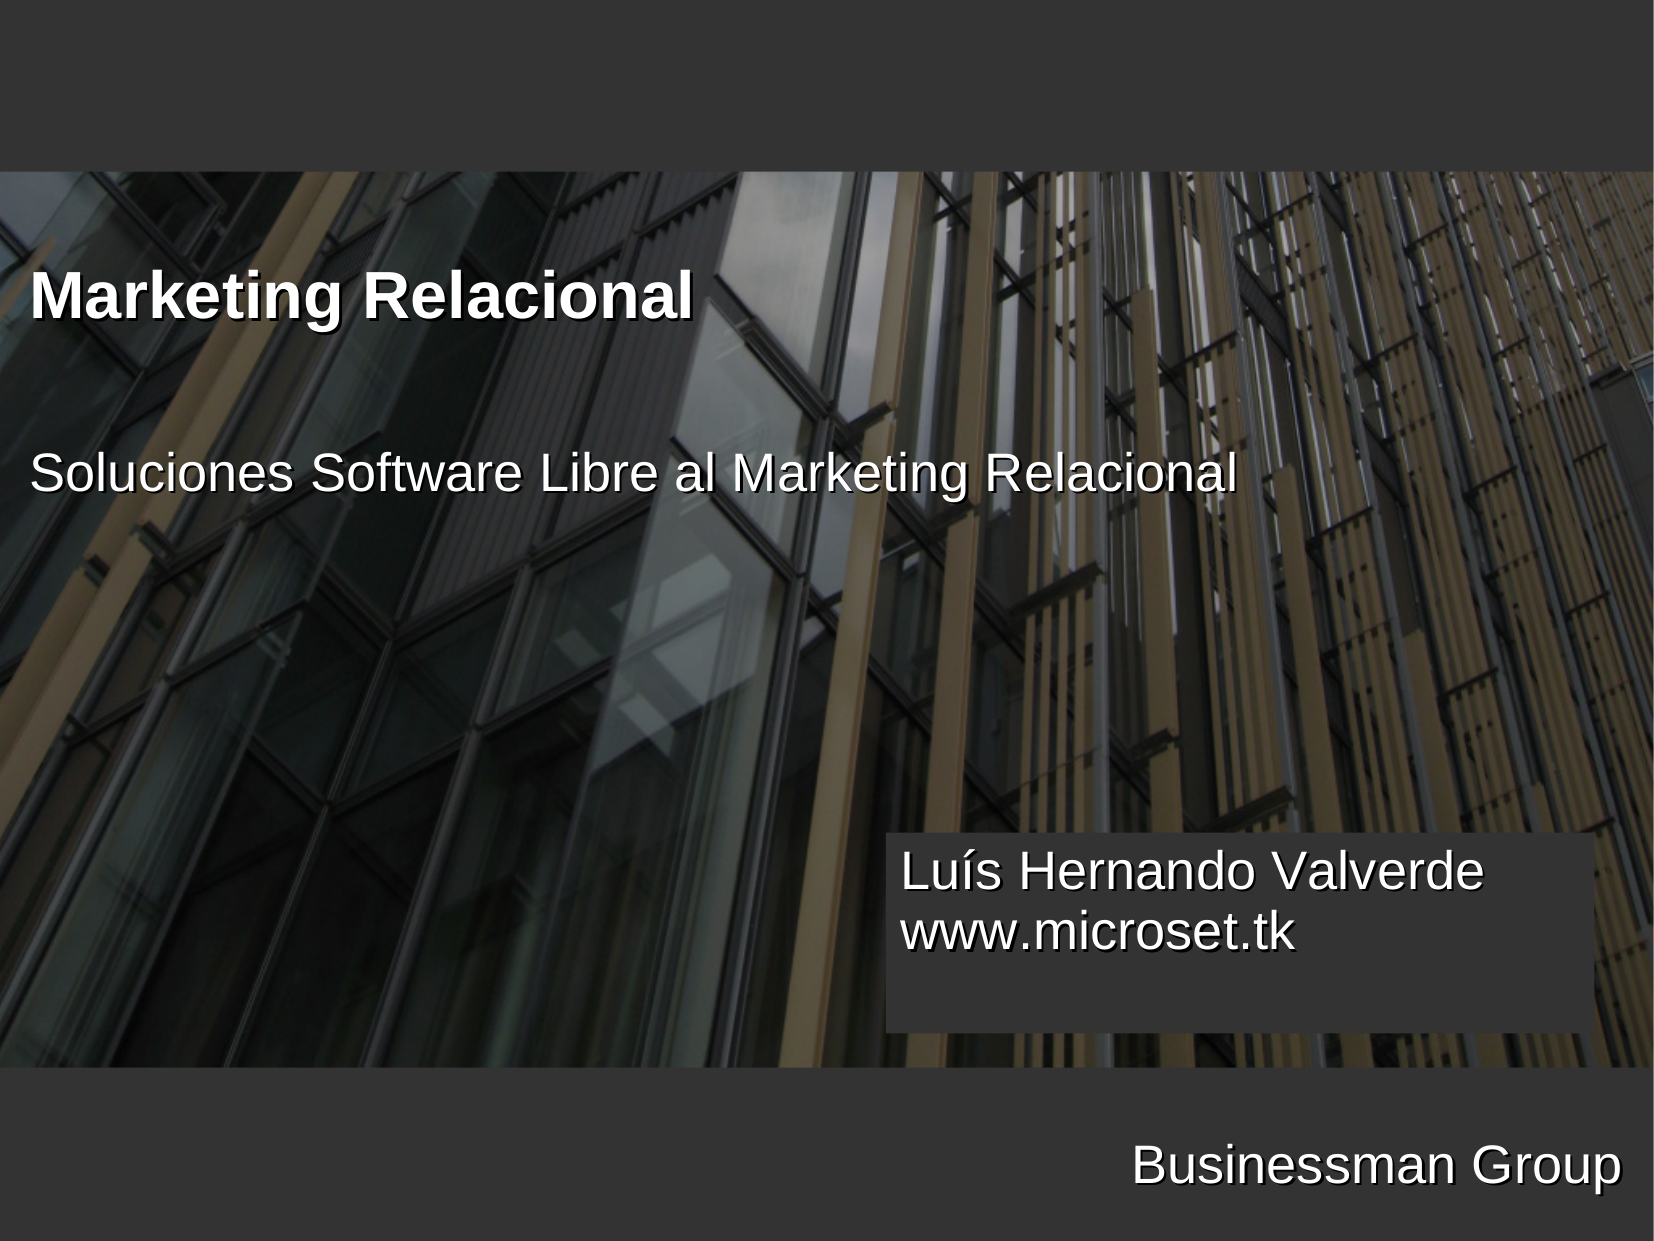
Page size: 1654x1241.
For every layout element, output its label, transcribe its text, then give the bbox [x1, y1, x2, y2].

title Marketing Relacional [29, 214, 1506, 377]
subtitle Soluciones Software Libre al Marketing Relacional [29, 391, 1506, 554]
picture [0, 0, 1654, 1241]
text_box Luís Hernando Valverde www.microset.tk [885, 832, 1595, 1034]
text_box Businessman Group [1116, 1126, 1639, 1203]
